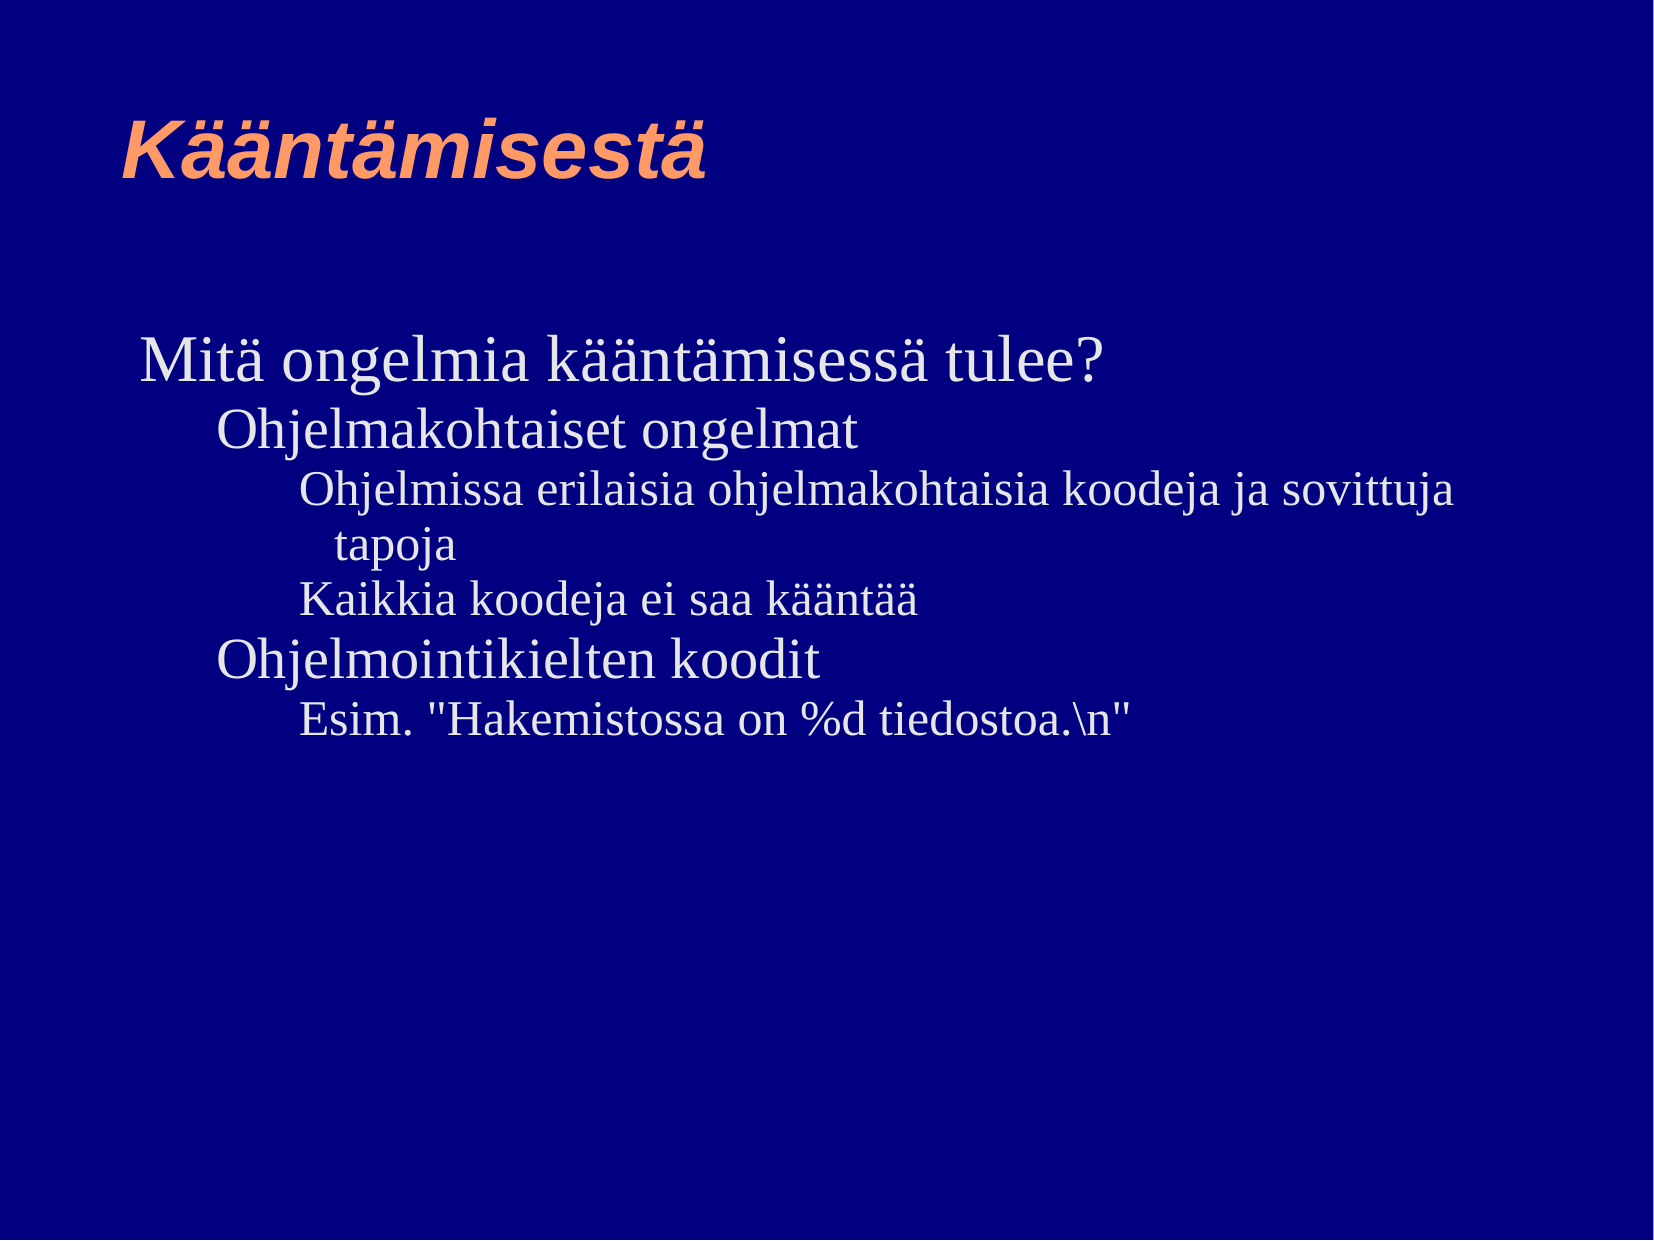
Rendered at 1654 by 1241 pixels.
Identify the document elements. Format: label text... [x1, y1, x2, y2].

text_box [121, 419, 1536, 660]
list Mitä ongelmia kääntämisessä tulee? Ohjelmakohtaiset ongelmat Ohjelmissa erilaisia ohjelmakohtaisia koodeja ja sovittuja tapoja Kaikkia koodeja ei saa kääntää Ohjelmointikielten koodit Esim. "Hakemistossa on %d tiedostoa.\n" [121, 322, 1561, 1132]
text_box [121, 673, 1536, 798]
title Kääntämisestä [121, 46, 1534, 254]
